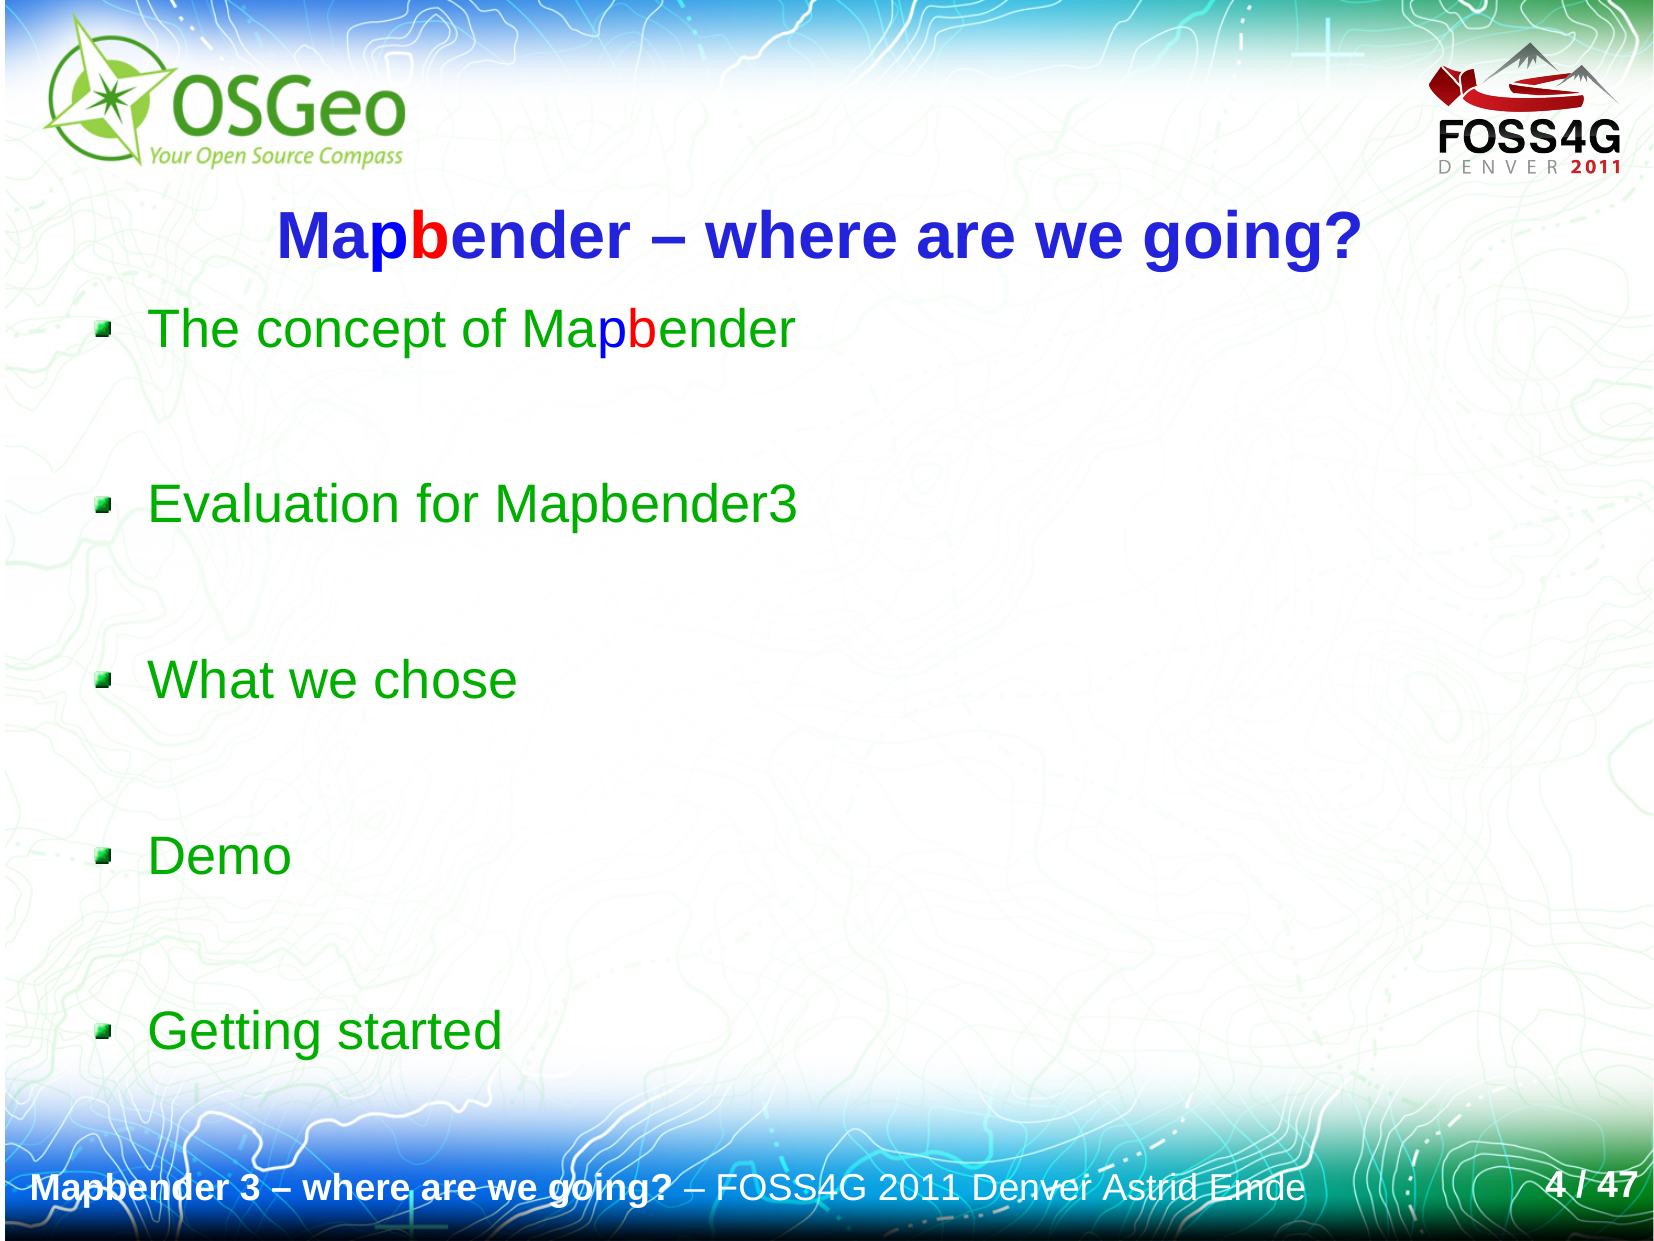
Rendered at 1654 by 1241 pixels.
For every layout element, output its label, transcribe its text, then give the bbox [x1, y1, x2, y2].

list The concept of Mapbender Evaluation for Mapbender3 What we chose Demo Getting started [76, 298, 1565, 1123]
picture [5, 0, 1654, 1241]
title Mapbender – where are we going? [76, 147, 1565, 298]
